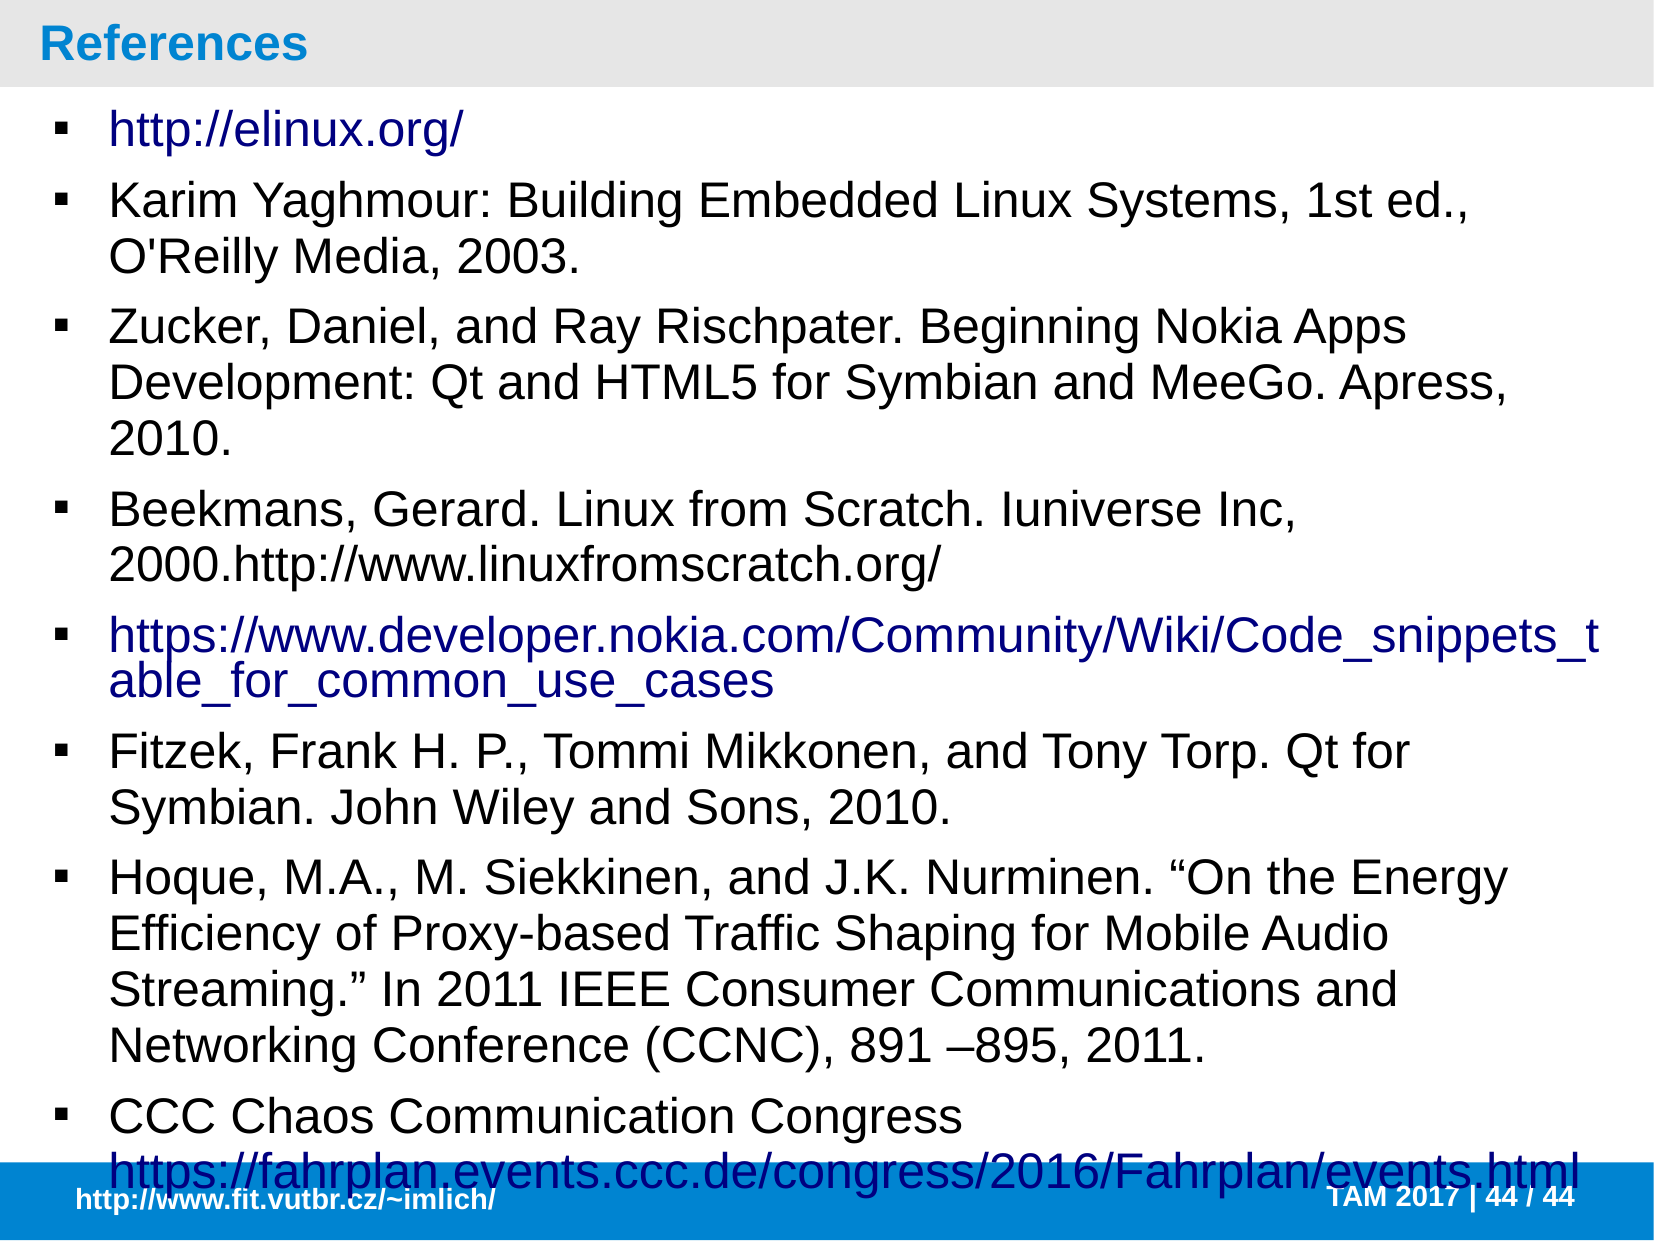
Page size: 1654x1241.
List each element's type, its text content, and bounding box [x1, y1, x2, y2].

list http://elinux.org/ Karim Yaghmour: Building Embedded Linux Systems, 1st ed., O'Reilly Media, 2003. Zucker, Daniel, and Ray Rischpater. Beginning Nokia Apps Development: Qt and HTML5 for Symbian and MeeGo. Apress, 2010. Beekmans, Gerard. Linux from Scratch. Iuniverse Inc, 2000.http://www.linuxfromscratch.org/ https://www.developer.nokia.com/Community/Wiki/Code_snippets_table_for_common_use_cases Fitzek, Frank H. P., Tommi Mikkonen, and Tony Torp. Qt for Symbian. John Wiley and Sons, 2010. Hoque, M.A., M. Siekkinen, and J.K. Nurminen. “On the Energy Efficiency of Proxy-based Traffic Shaping for Mobile Audio Streaming.” In 2011 IEEE Consumer Communications and Networking Conference (CCNC), 891 –895, 2011. CCC Chaos Communication Congress https://fahrplan.events.ccc.de/congress/2016/Fahrplan/events.html [37, 101, 1613, 1155]
title References [39, 5, 1615, 81]
